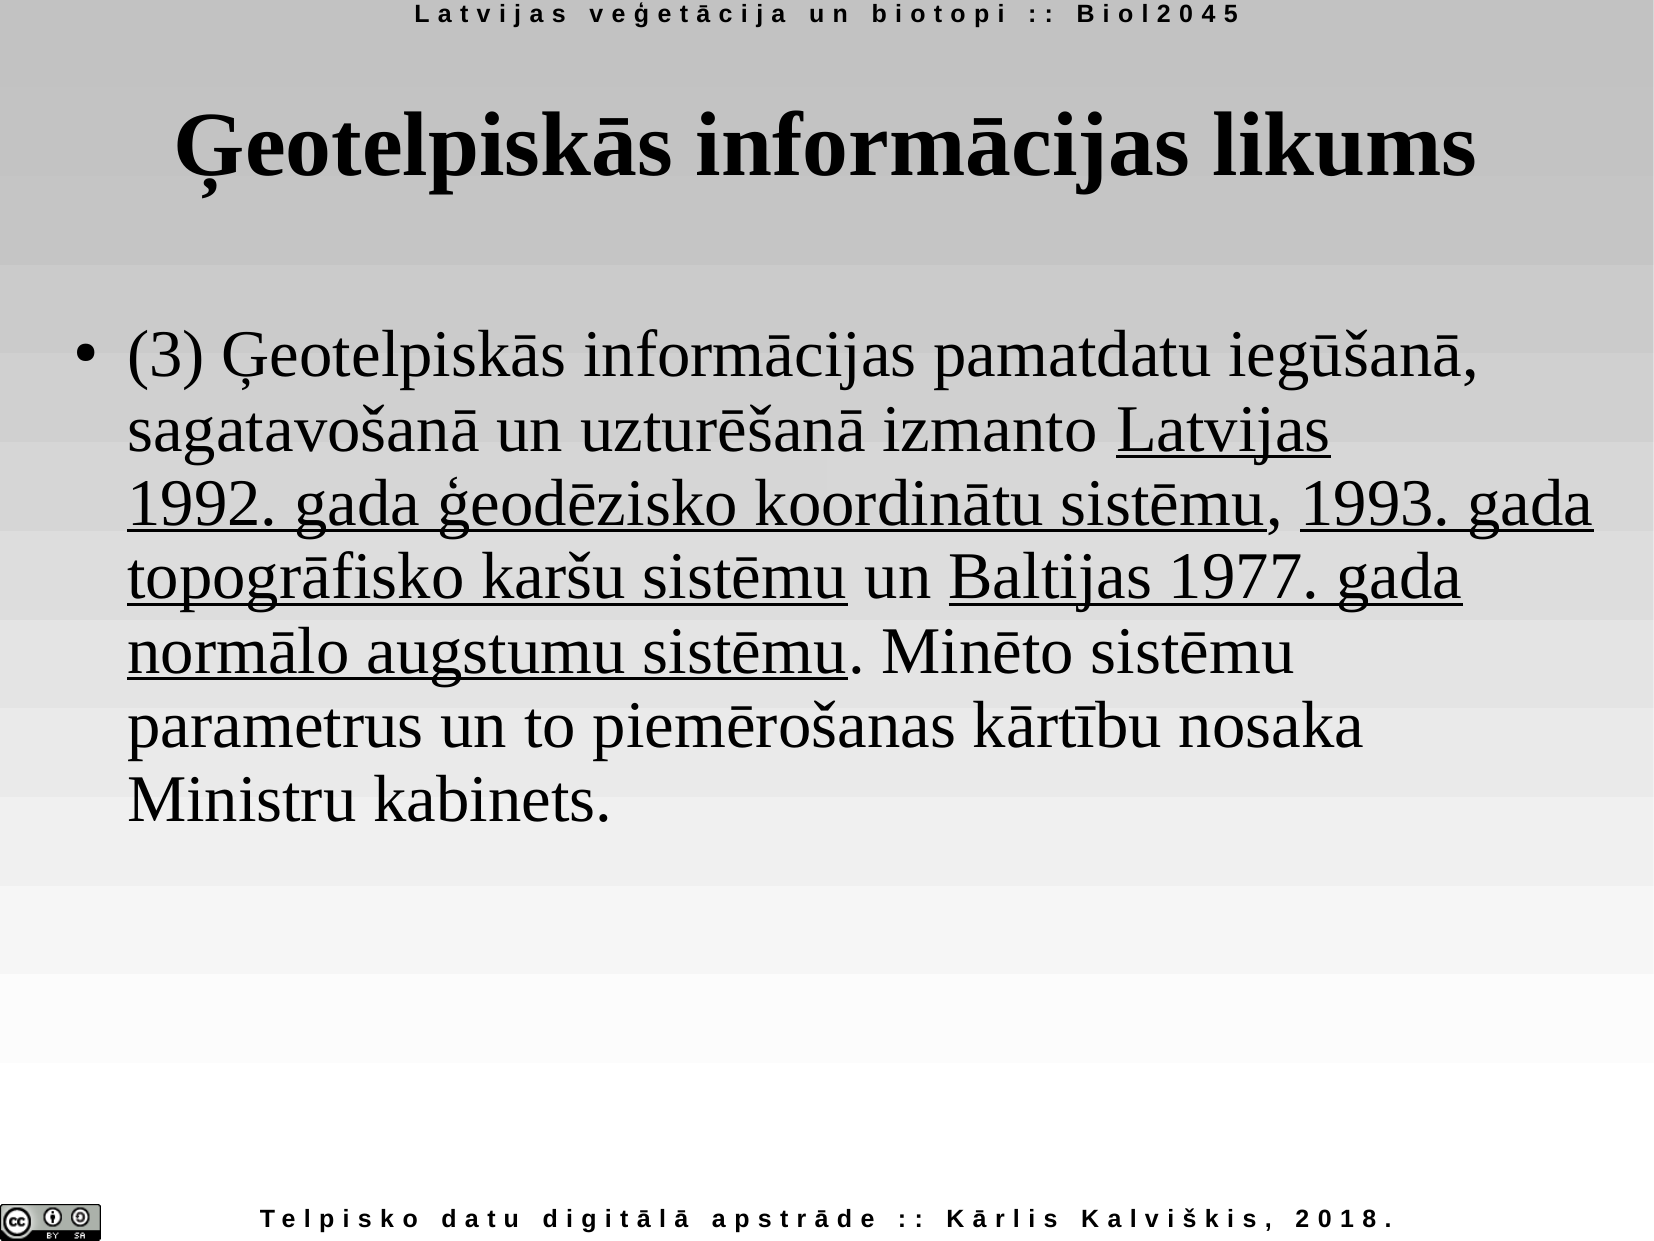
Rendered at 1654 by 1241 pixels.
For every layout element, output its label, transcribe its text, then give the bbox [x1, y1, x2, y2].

title Ģeotelpiskās informācijas likums [0, 1, 1654, 287]
list (3) Ģeotelpiskās informācijas pamatdatu iegūšanā, sagatavošanā un uzturēšanā izmanto Latvijas 1992. gada ģeodēzisko koordinātu sistēmu, 1993. gada topogrāfisko karšu sistēmu un Baltijas 1977. gada normālo augstumu sistēmu. Minēto sistēmu parametrus un to piemērošanas kārtību nosaka Ministru kabinets. [56, 317, 1600, 1175]
picture [0, 287, 1654, 1241]
